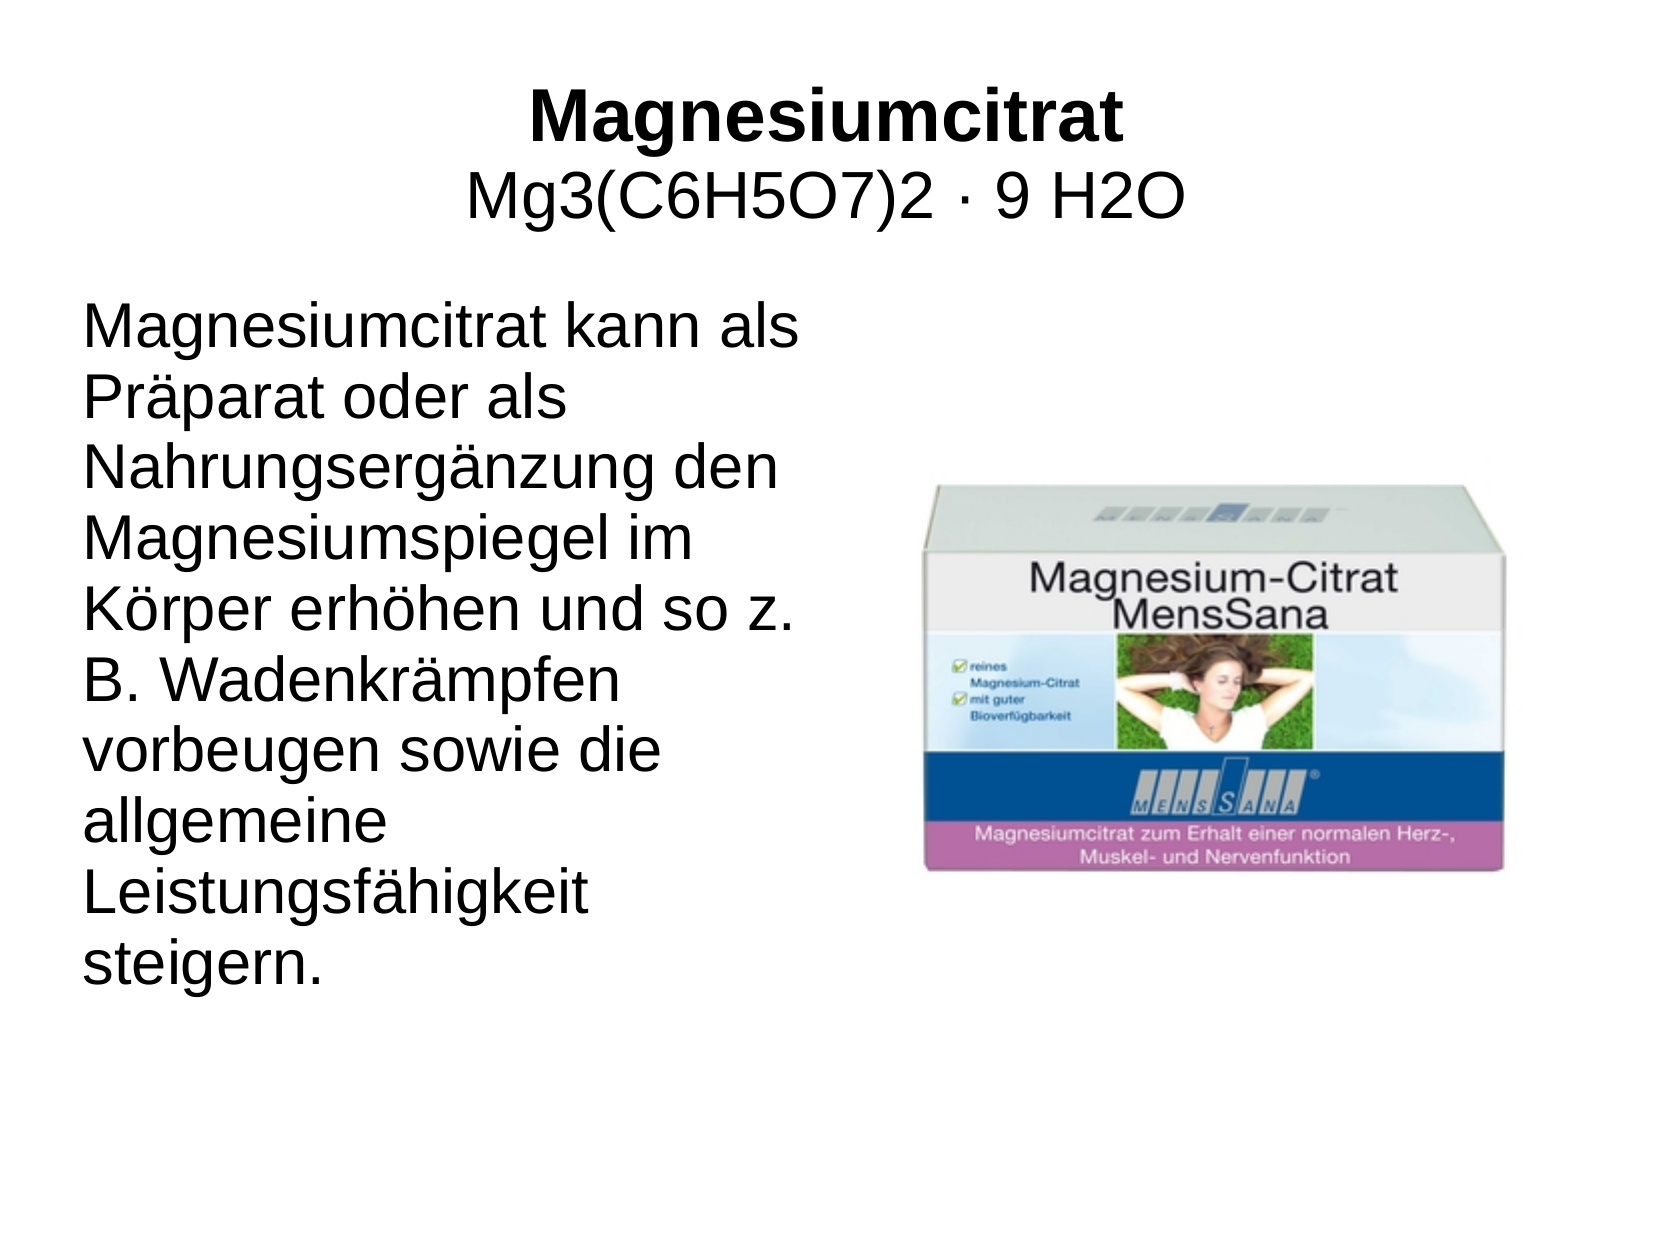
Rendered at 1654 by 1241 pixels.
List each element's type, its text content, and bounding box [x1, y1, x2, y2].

title Magnesiumcitrat Mg3(C6H5O7)2 · 9 H2O [82, 49, 1571, 257]
picture [850, 425, 1551, 922]
list Magnesiumcitrat kann als Präparat oder als Nahrungsergänzung den Magnesiumspiegel im Körper erhöhen und so z. B. Wadenkrämpfen vorbeugen sowie die allgemeine Leistungsfähigkeit steigern. [82, 290, 809, 1010]
